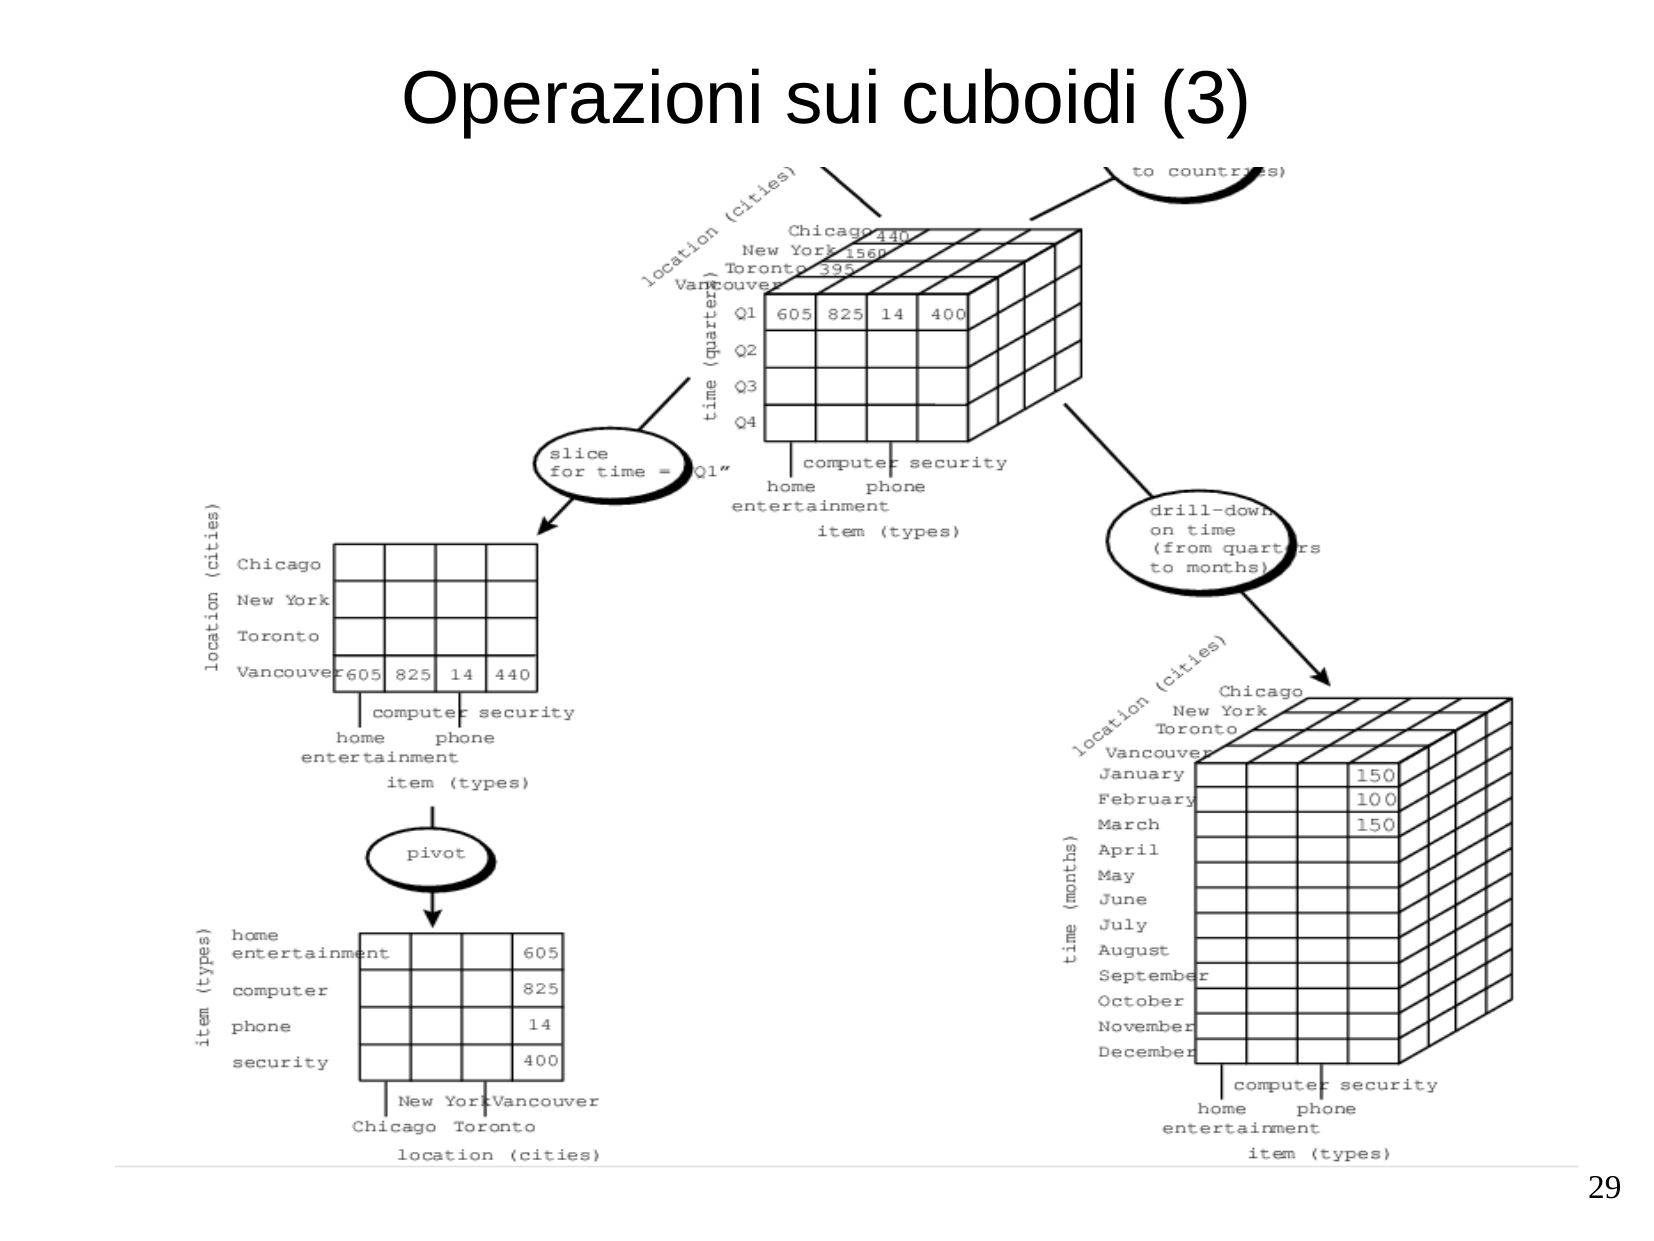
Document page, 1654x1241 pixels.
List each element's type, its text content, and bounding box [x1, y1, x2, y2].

title Operazioni sui cuboidi (3) [37, 30, 1617, 166]
picture [115, 167, 1579, 1169]
